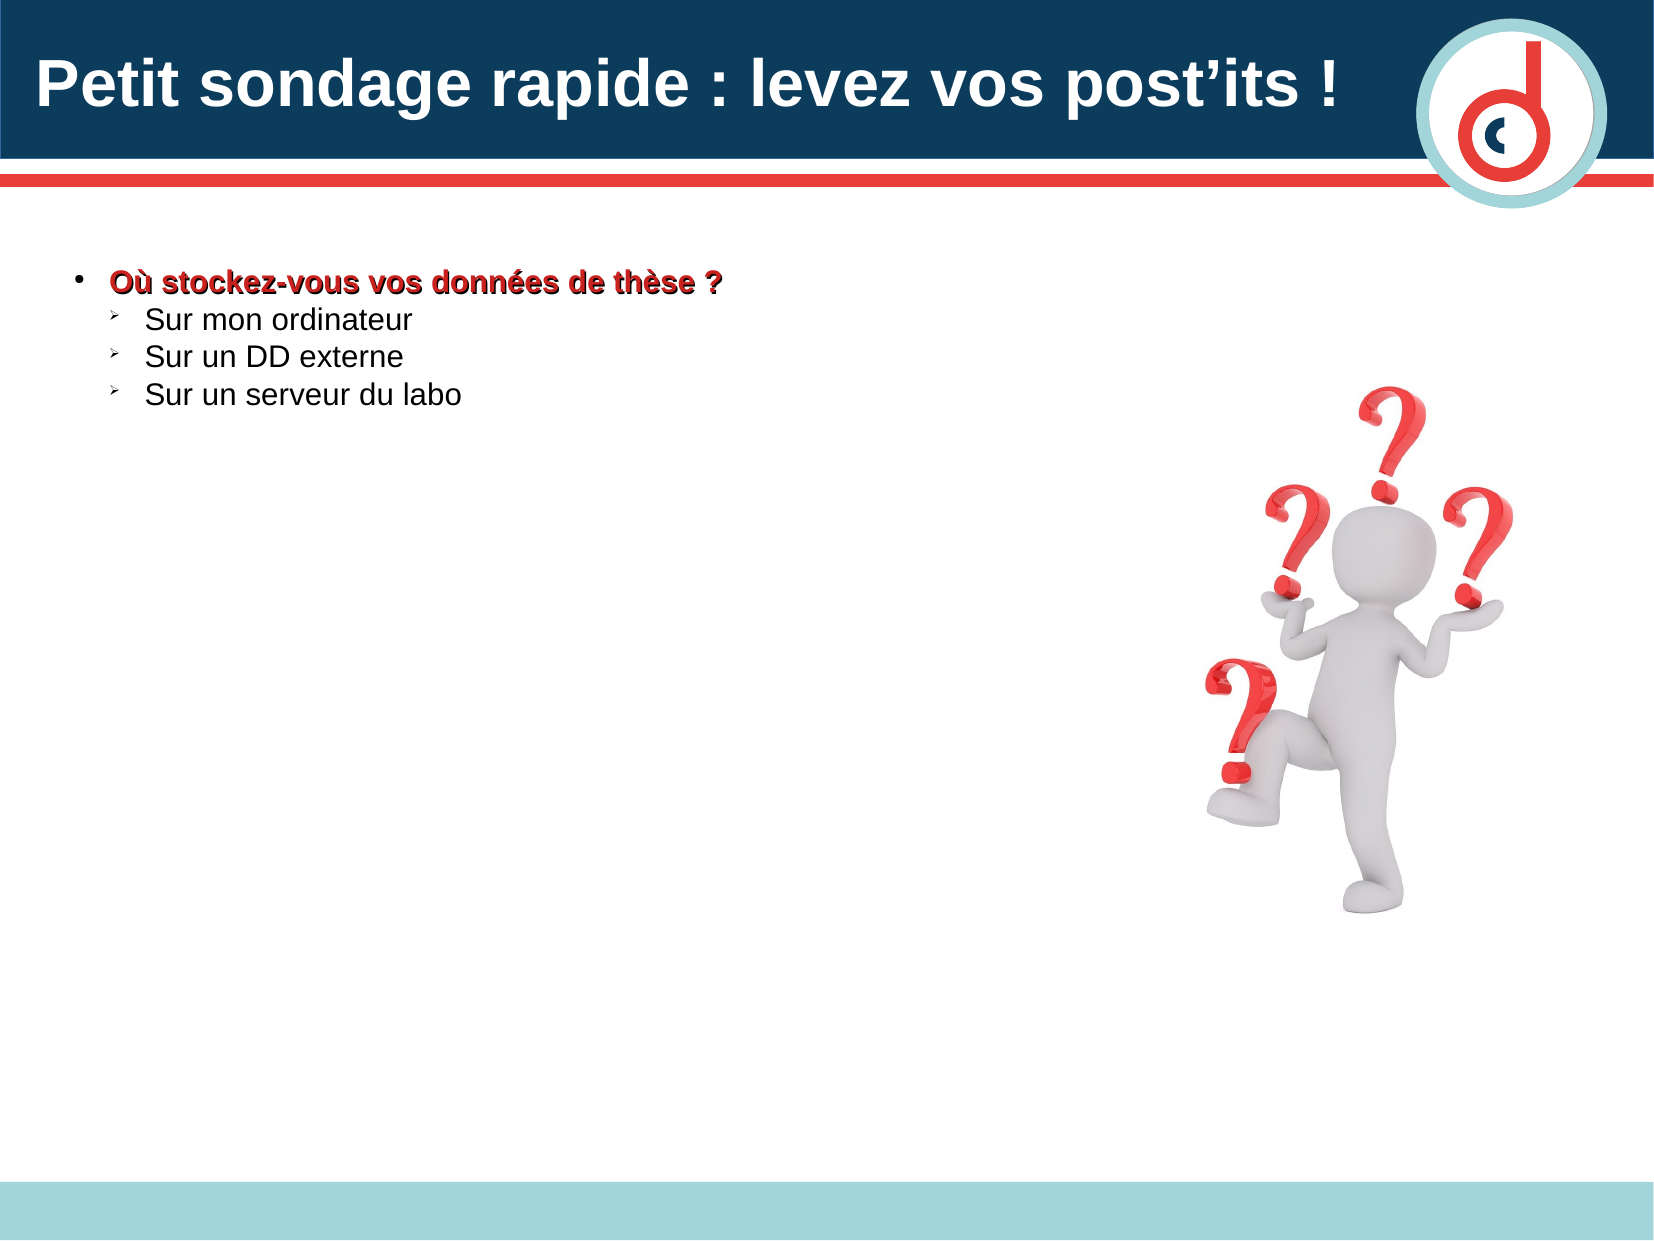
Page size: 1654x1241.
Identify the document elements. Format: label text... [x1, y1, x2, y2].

title Petit sondage rapide : levez vos post’its ! [35, 11, 1430, 159]
text_box Où stockez-vous vos données de thèse ? Sur mon ordinateur Sur un DD externe Sur un serveur du labo [59, 254, 1595, 1152]
picture [1062, 354, 1654, 945]
